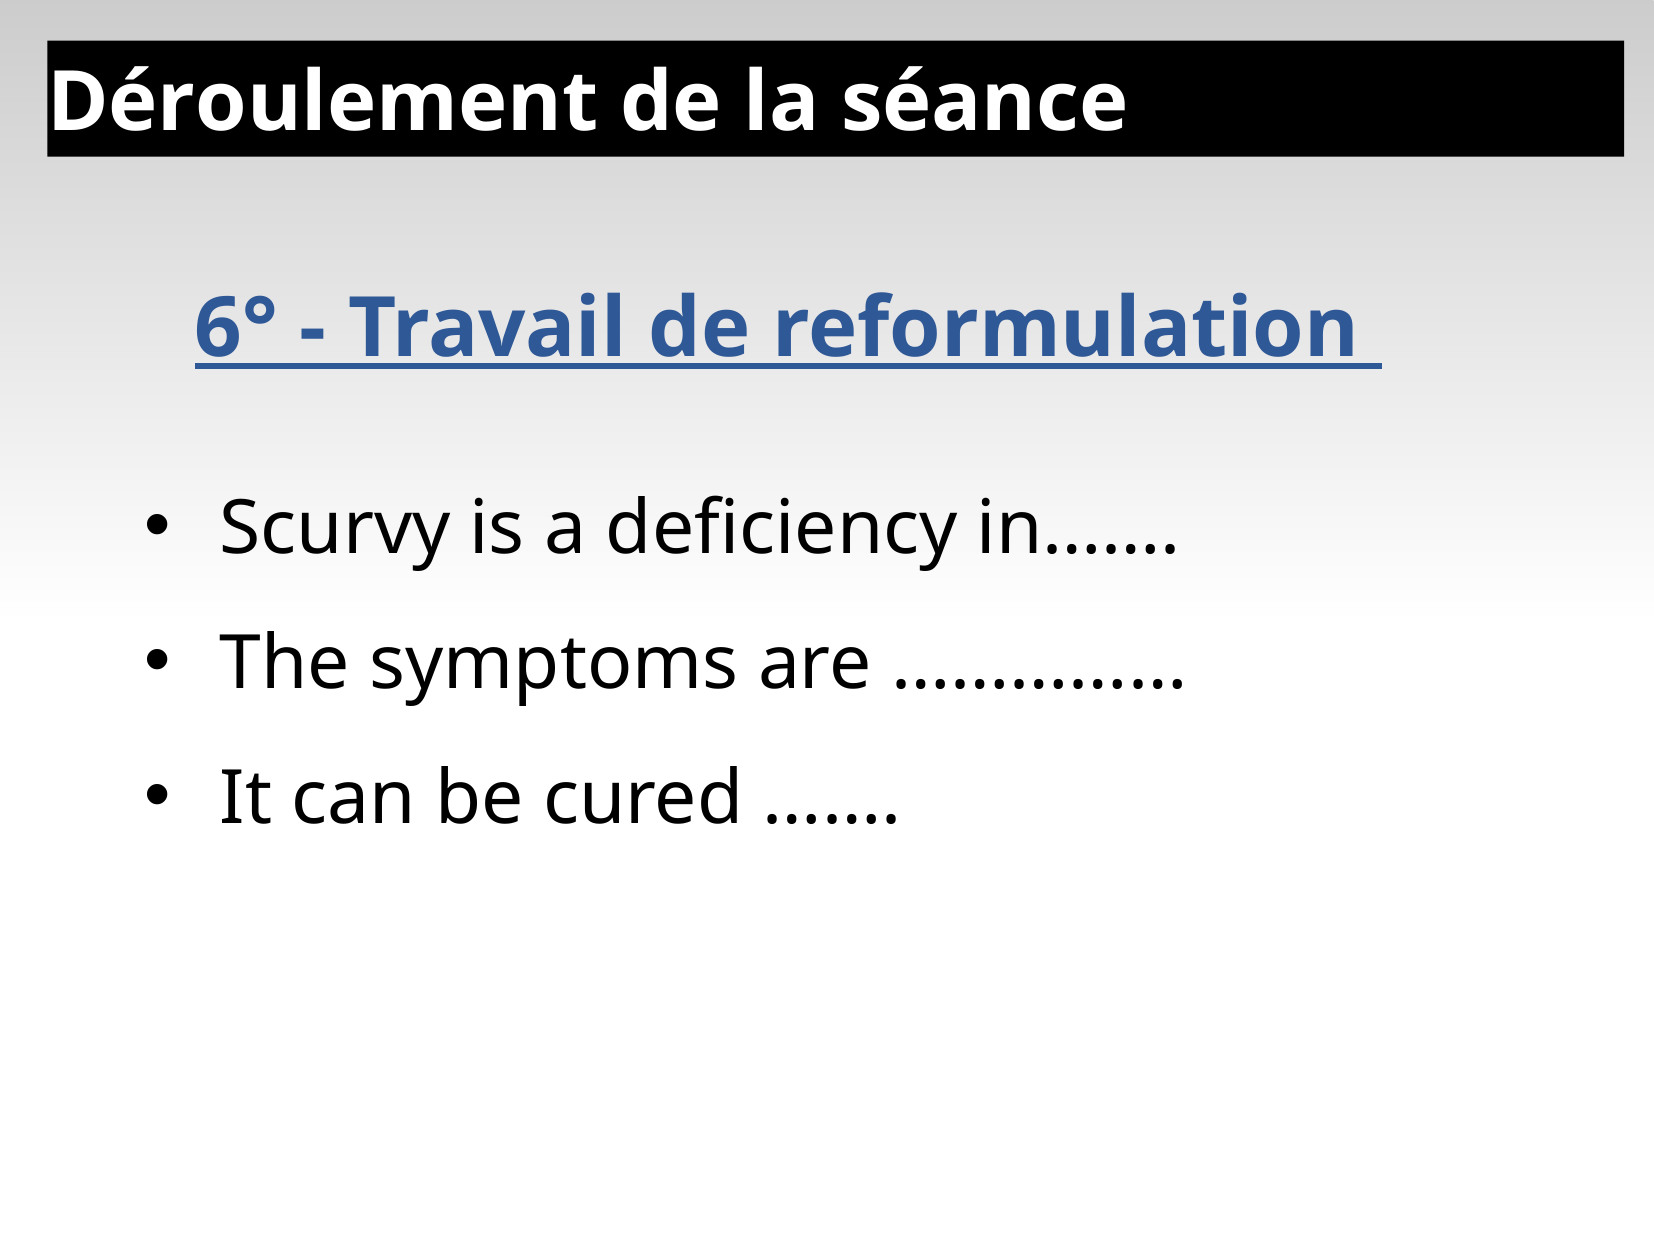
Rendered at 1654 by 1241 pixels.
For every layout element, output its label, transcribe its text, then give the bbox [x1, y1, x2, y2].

title Déroulement de la séance [47, 40, 1625, 157]
text_box 6° - Travail de reformulation Scurvy is a deficiency in……. The symptoms are …………… It can be cured ……. [129, 265, 1447, 975]
